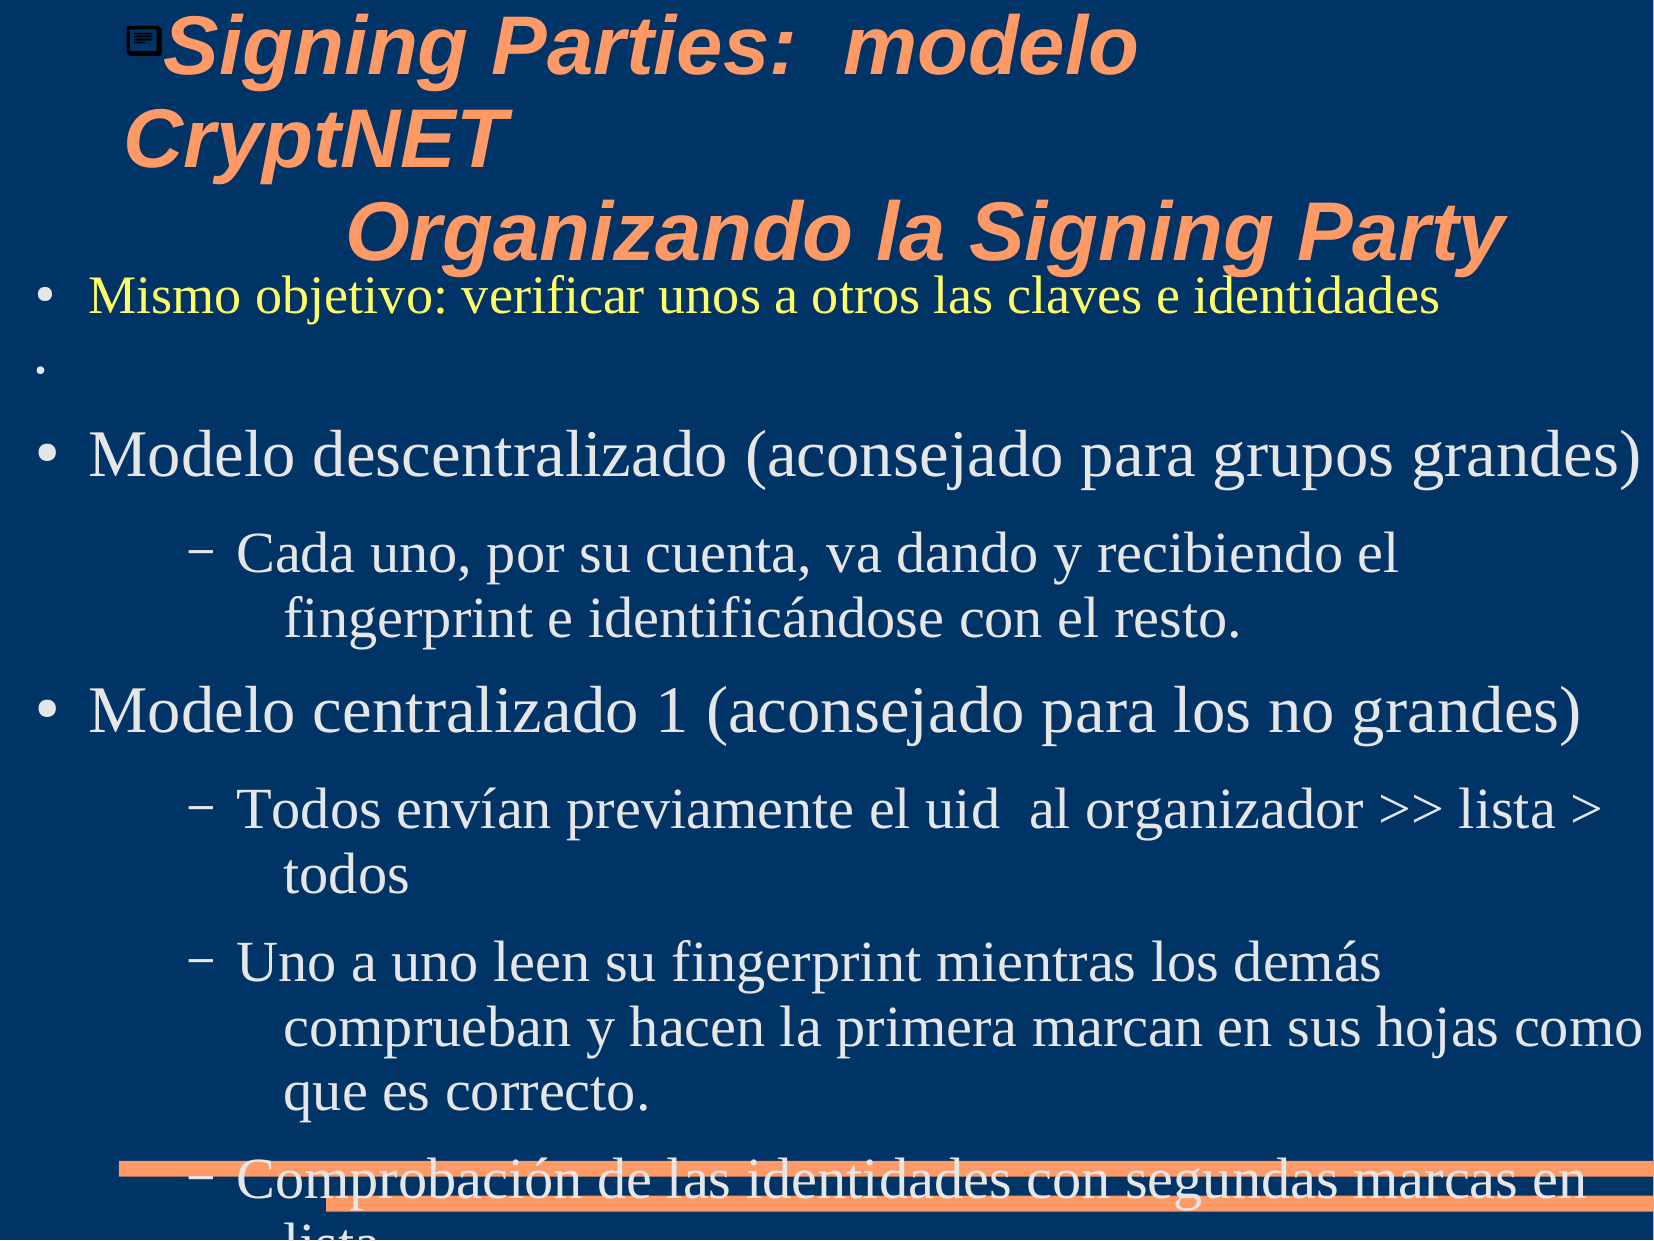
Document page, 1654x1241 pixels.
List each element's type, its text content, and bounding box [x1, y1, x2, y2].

list Mismo objetivo: verificar unos a otros las claves e identidades Modelo descentralizado (aconsejado para grupos grandes) Cada uno, por su cuenta, va dando y recibiendo el fingerprint e identificándose con el resto. Modelo centralizado 1 (aconsejado para los no grandes) Todos envían previamente el uid al organizador >> lista > todos Uno a uno leen su fingerprint mientras los demás comprueban y hacen la primera marcan en sus hojas como que es correcto. Comprobación de las identidades con segundas marcas en lista. [0, 265, 1654, 1211]
title Signing Parties: modelo CryptNET Organizando la Signing Party [5, 35, 1542, 243]
